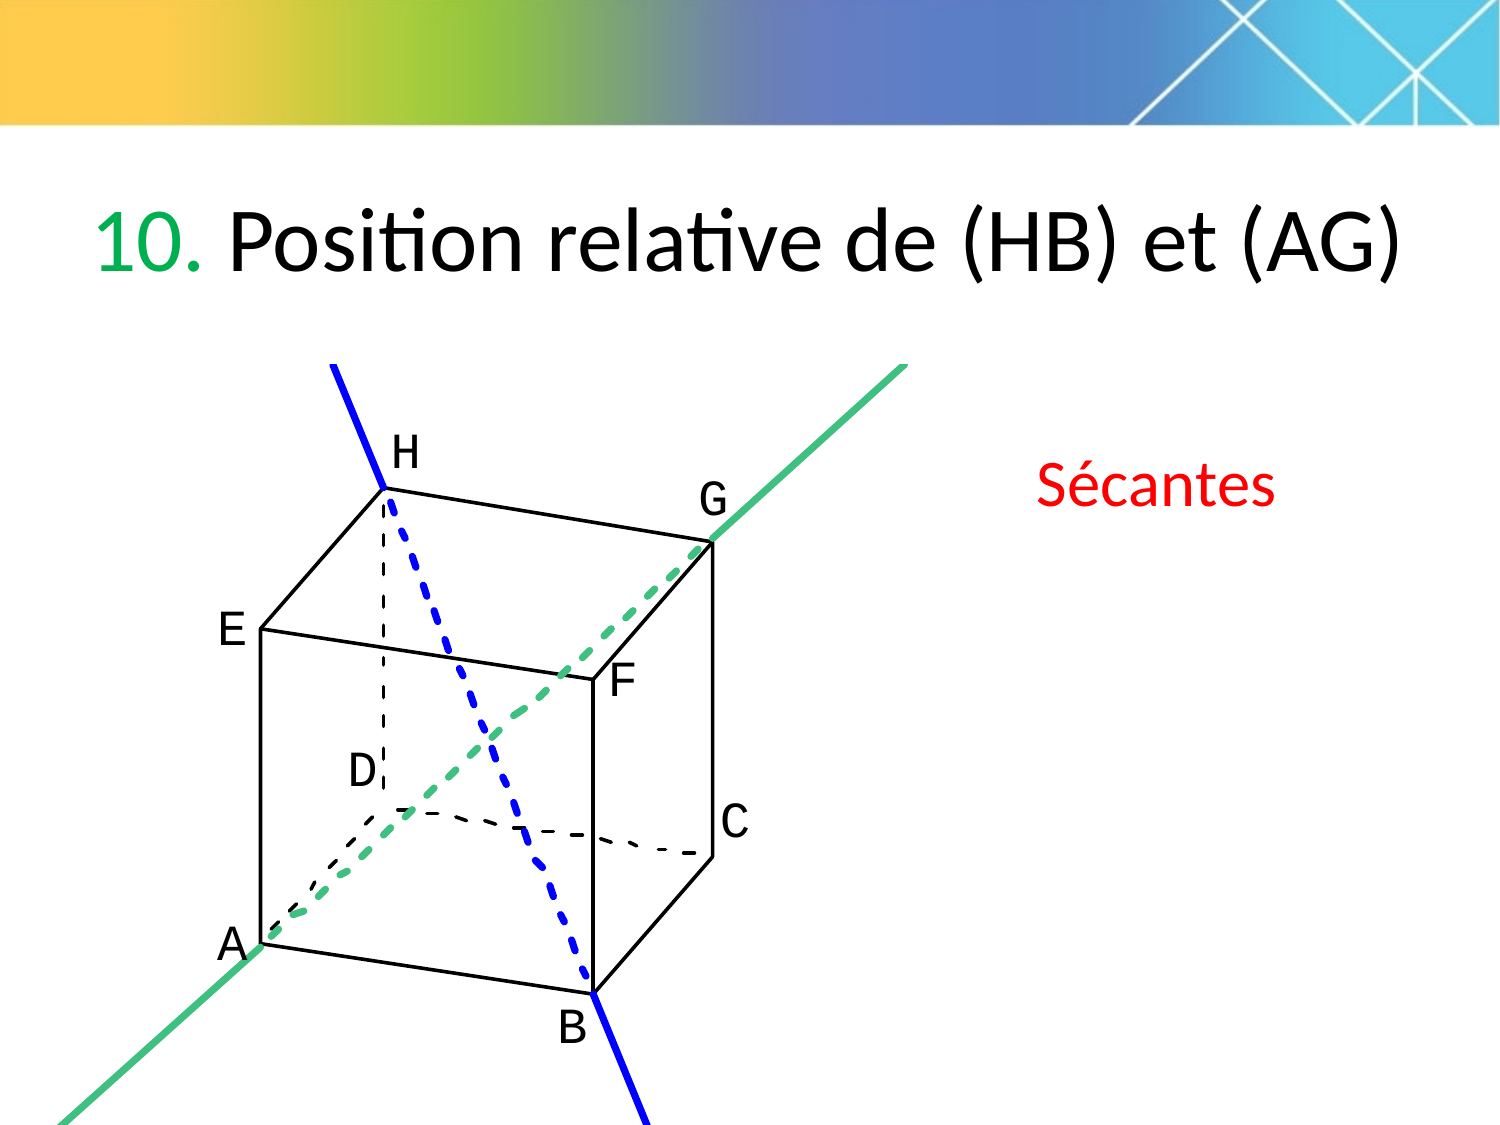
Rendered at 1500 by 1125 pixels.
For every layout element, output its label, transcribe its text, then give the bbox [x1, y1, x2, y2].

title Position relative de (HB) et (AG) [75, 163, 1500, 305]
picture [0, 0, 1500, 127]
picture [0, 364, 981, 1125]
text_box Sécantes [1021, 432, 1500, 608]
